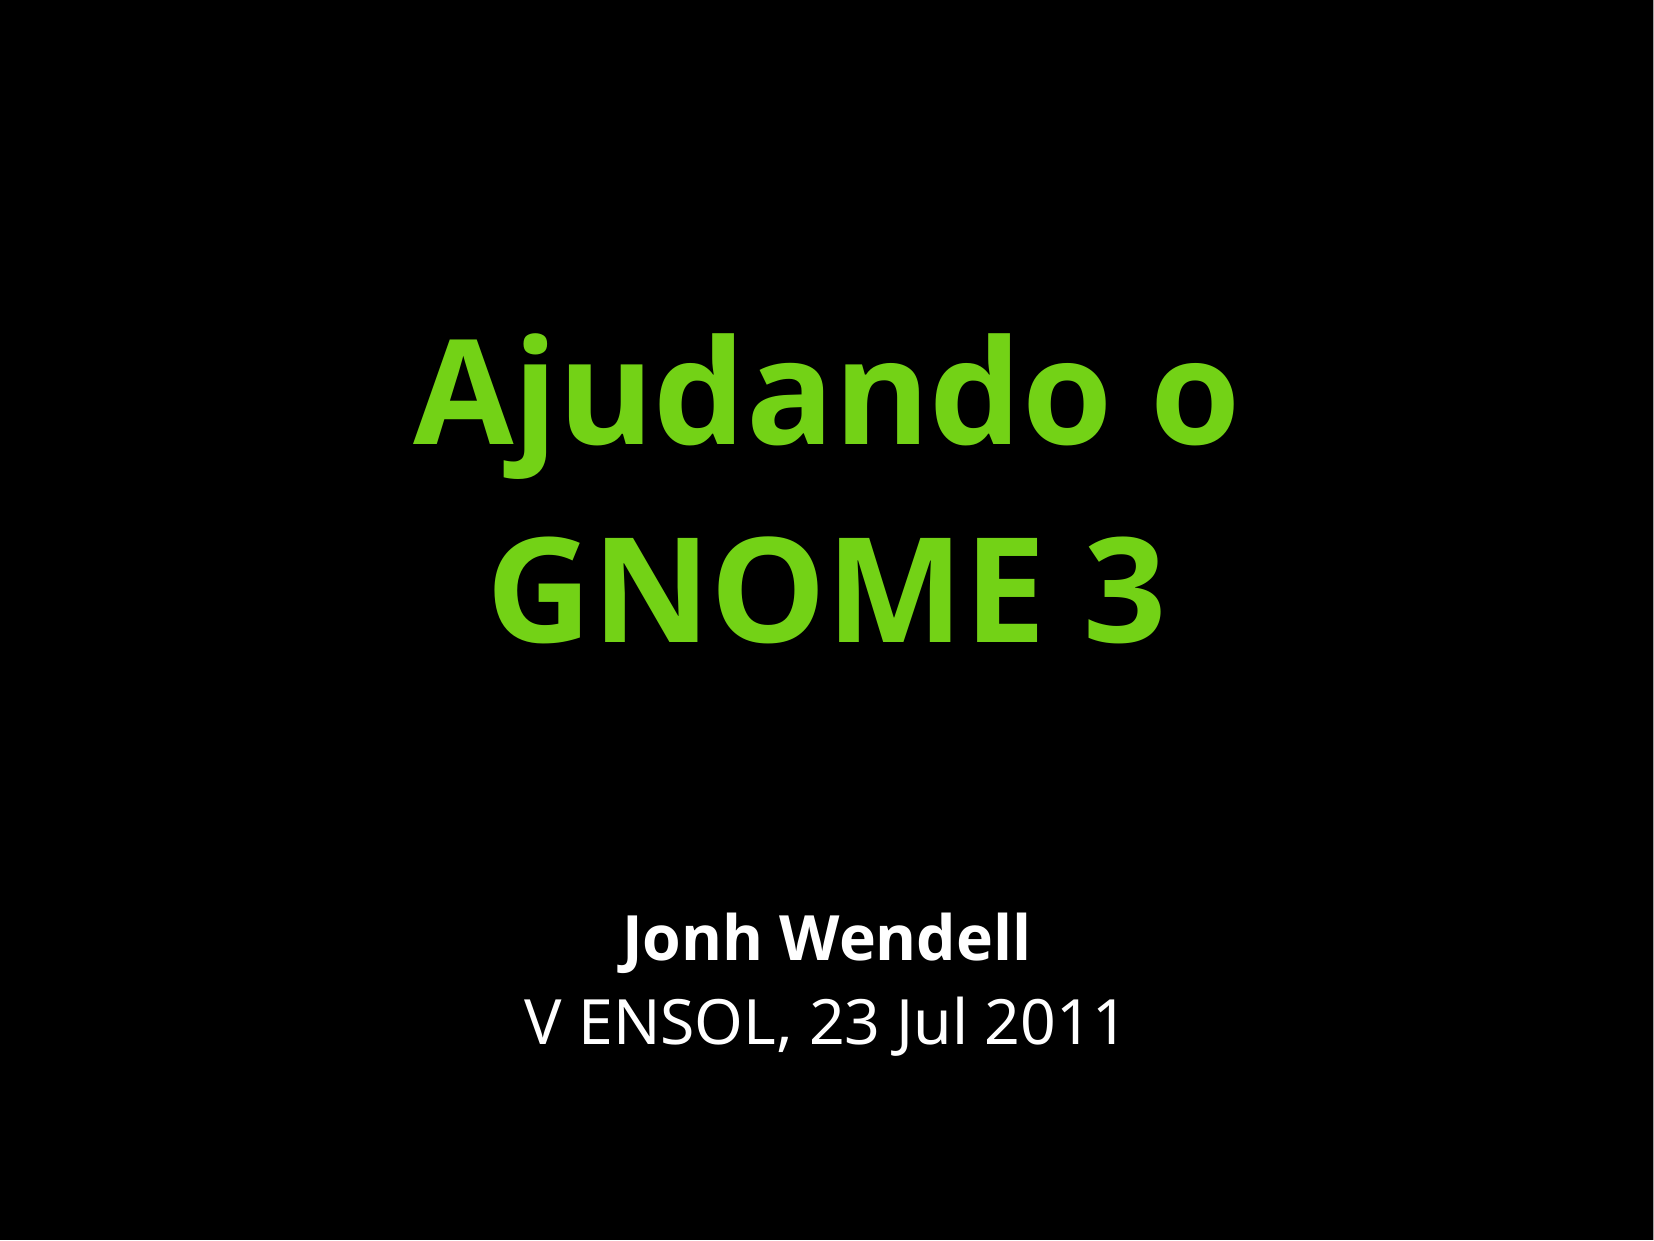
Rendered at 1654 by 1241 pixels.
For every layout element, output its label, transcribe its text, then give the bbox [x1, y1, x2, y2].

text_box Ajudando o GNOME 3 [118, 118, 1536, 857]
text_box Jonh Wendell V ENSOL, 23 Jul 2011 [118, 885, 1536, 1093]
